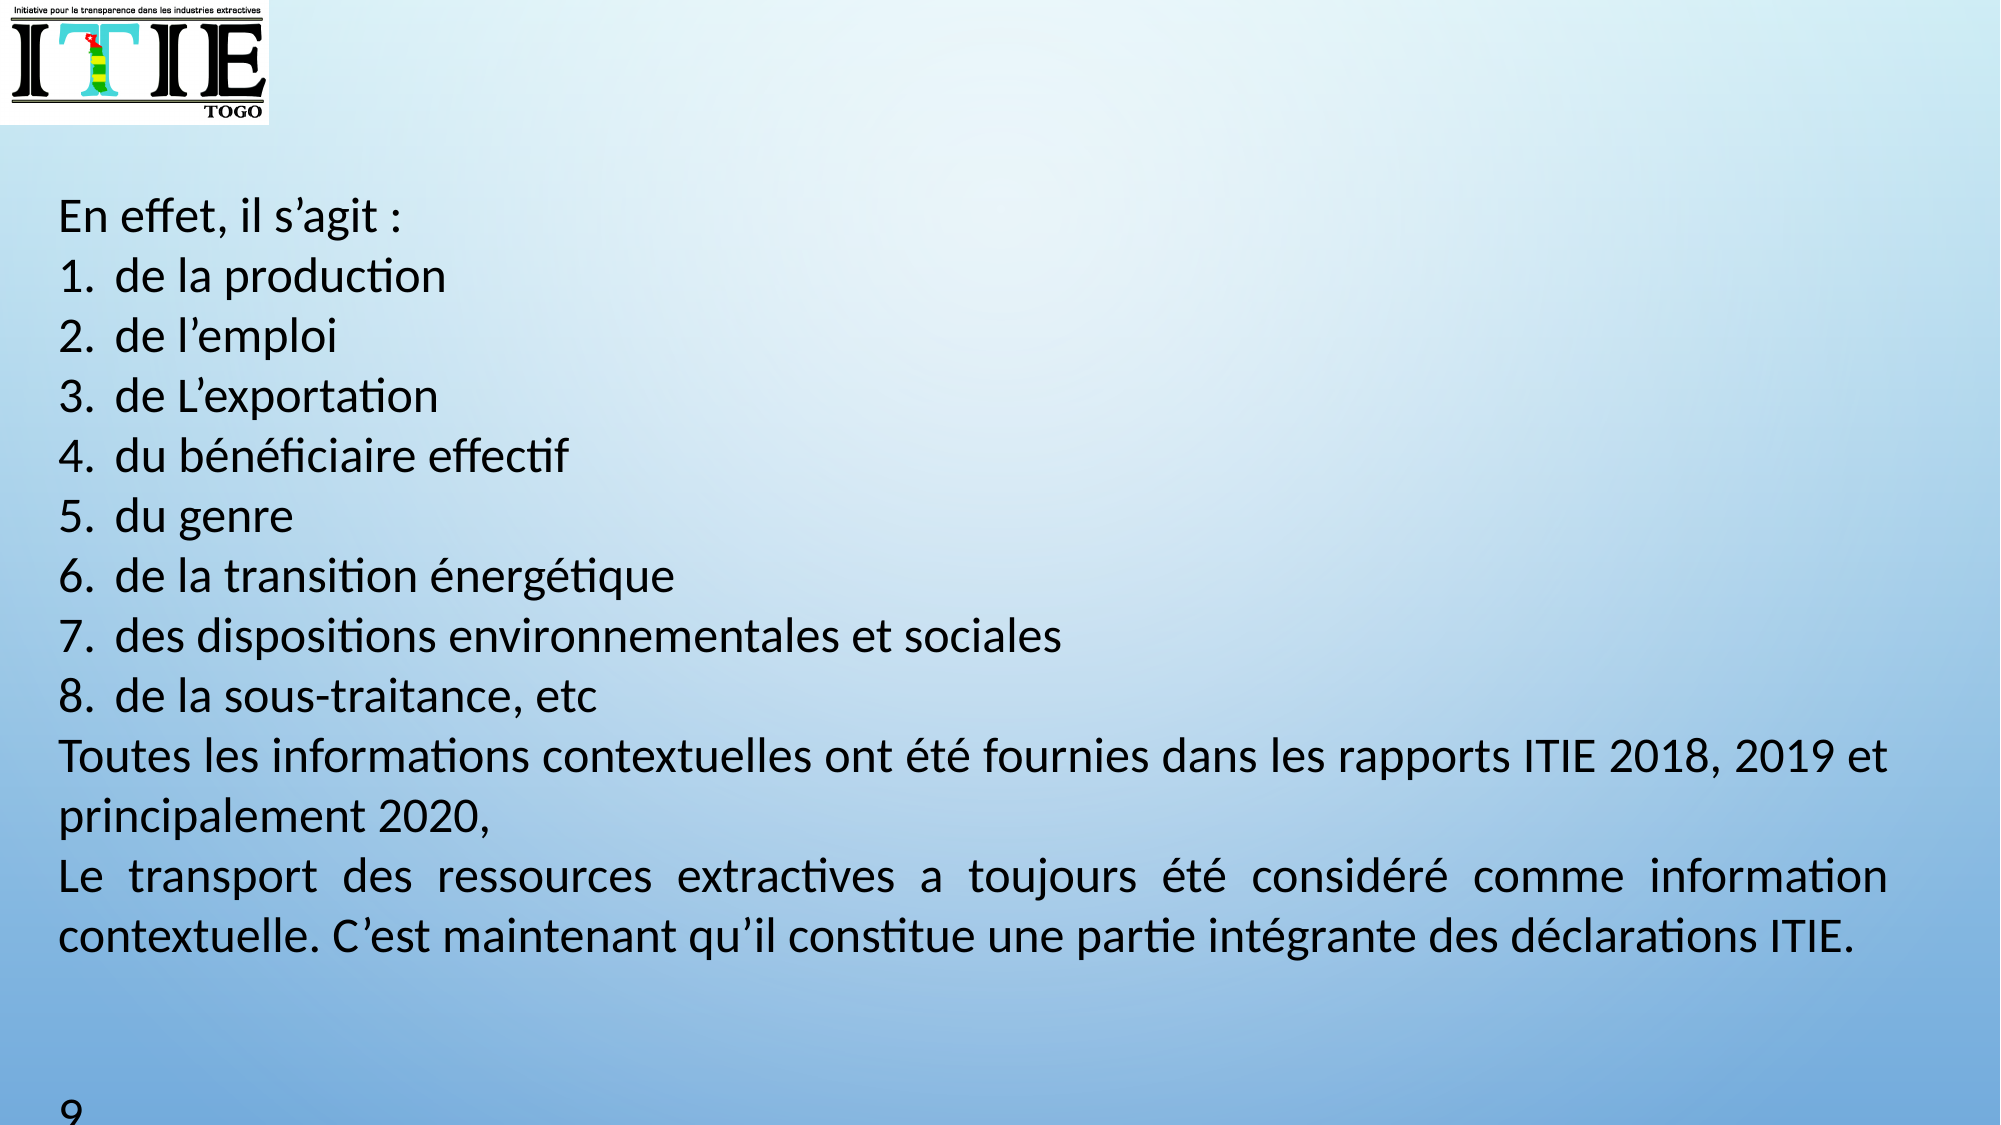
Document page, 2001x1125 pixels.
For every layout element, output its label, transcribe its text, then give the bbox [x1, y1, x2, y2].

text_box En effet, il s’agit : de la production de l’emploi de L’exportation du bénéficiaire effectif du genre de la transition énergétique des dispositions environnementales et sociales de la sous-traitance, etc Toutes les informations contextuelles ont été fournies dans les rapports ITIE 2018, 2019 et principalement 2020, Le transport des ressources extractives a toujours été considéré comme information contextuelle. C’est maintenant qu’il constitue une partie intégrante des déclarations ITIE. [43, 175, 1966, 1125]
picture [0, 0, 269, 126]
